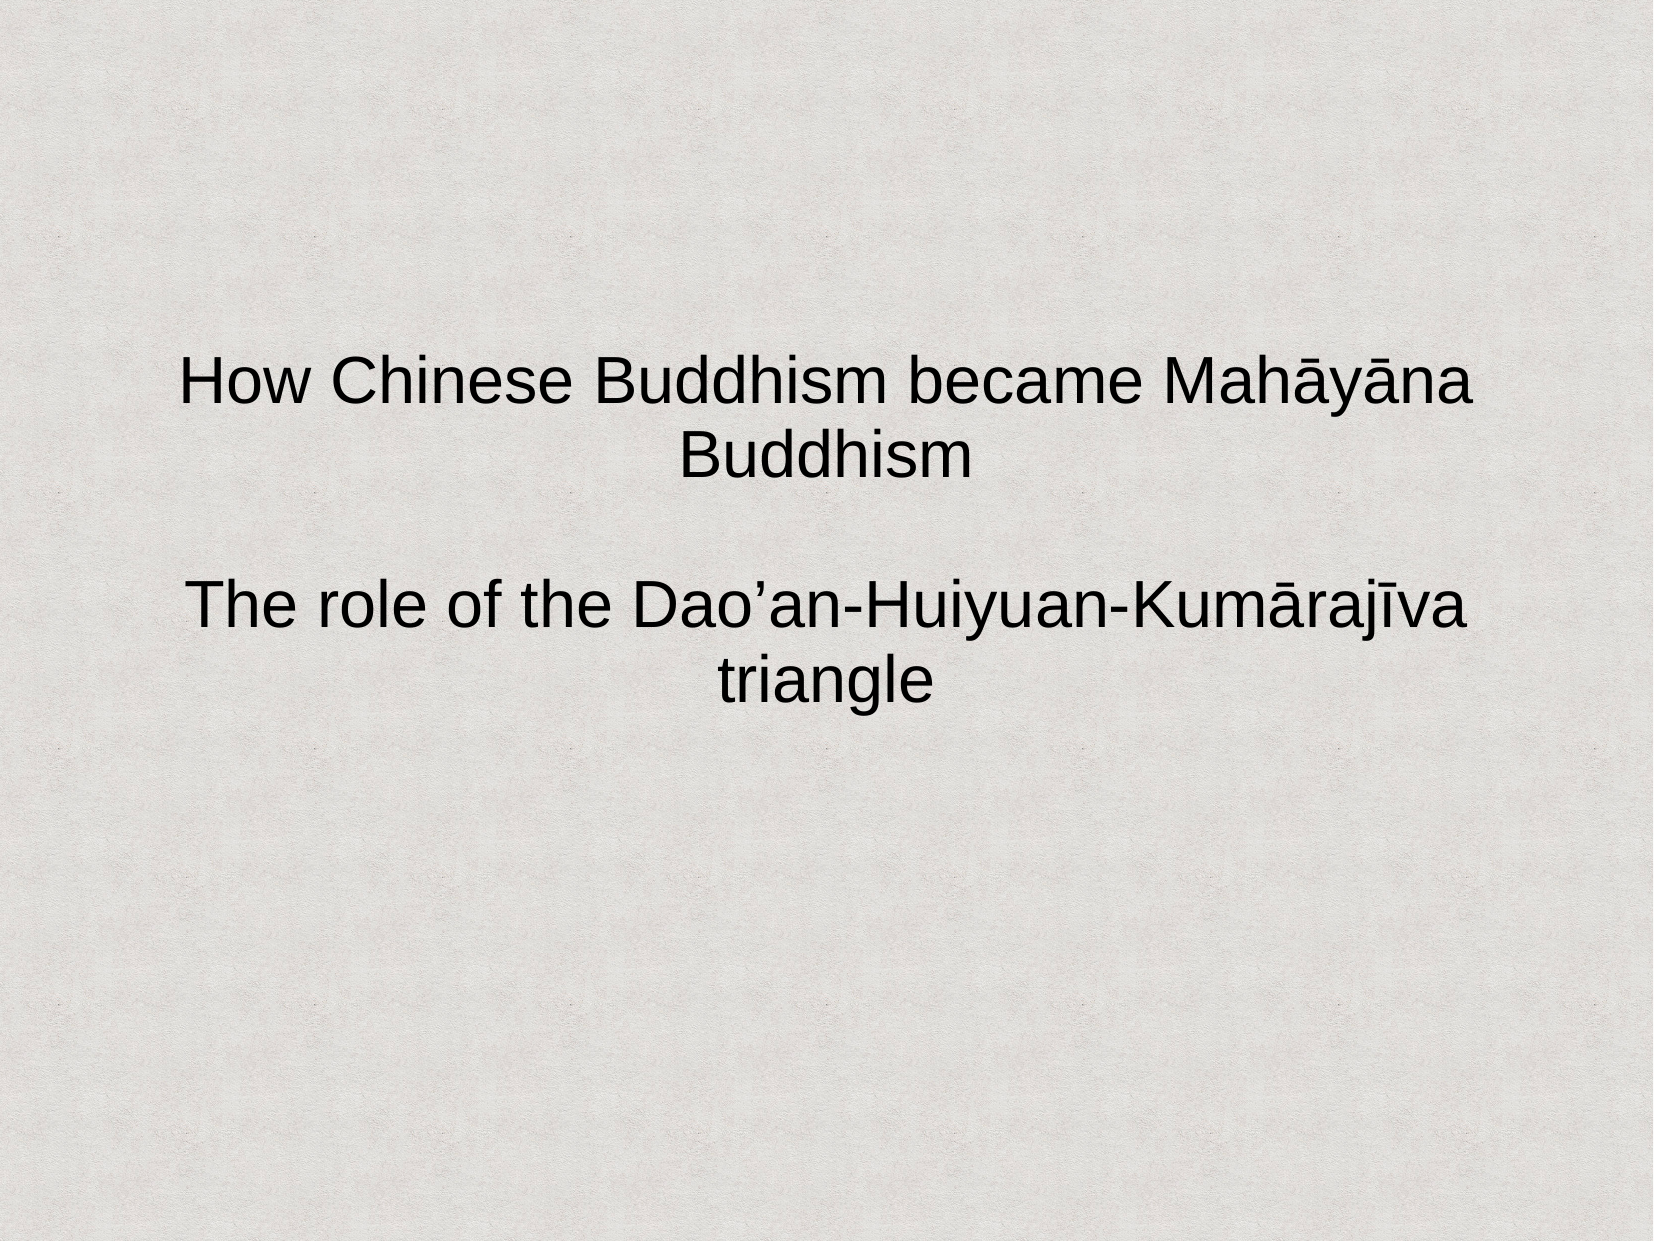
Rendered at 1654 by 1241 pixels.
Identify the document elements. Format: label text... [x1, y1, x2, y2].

picture [0, 0, 1654, 1241]
subtitle How Chinese Buddhism became Mahāyāna Buddhism The role of the Dao’an-Huiyuan-Kumārajīva triangle [82, 49, 1571, 1010]
